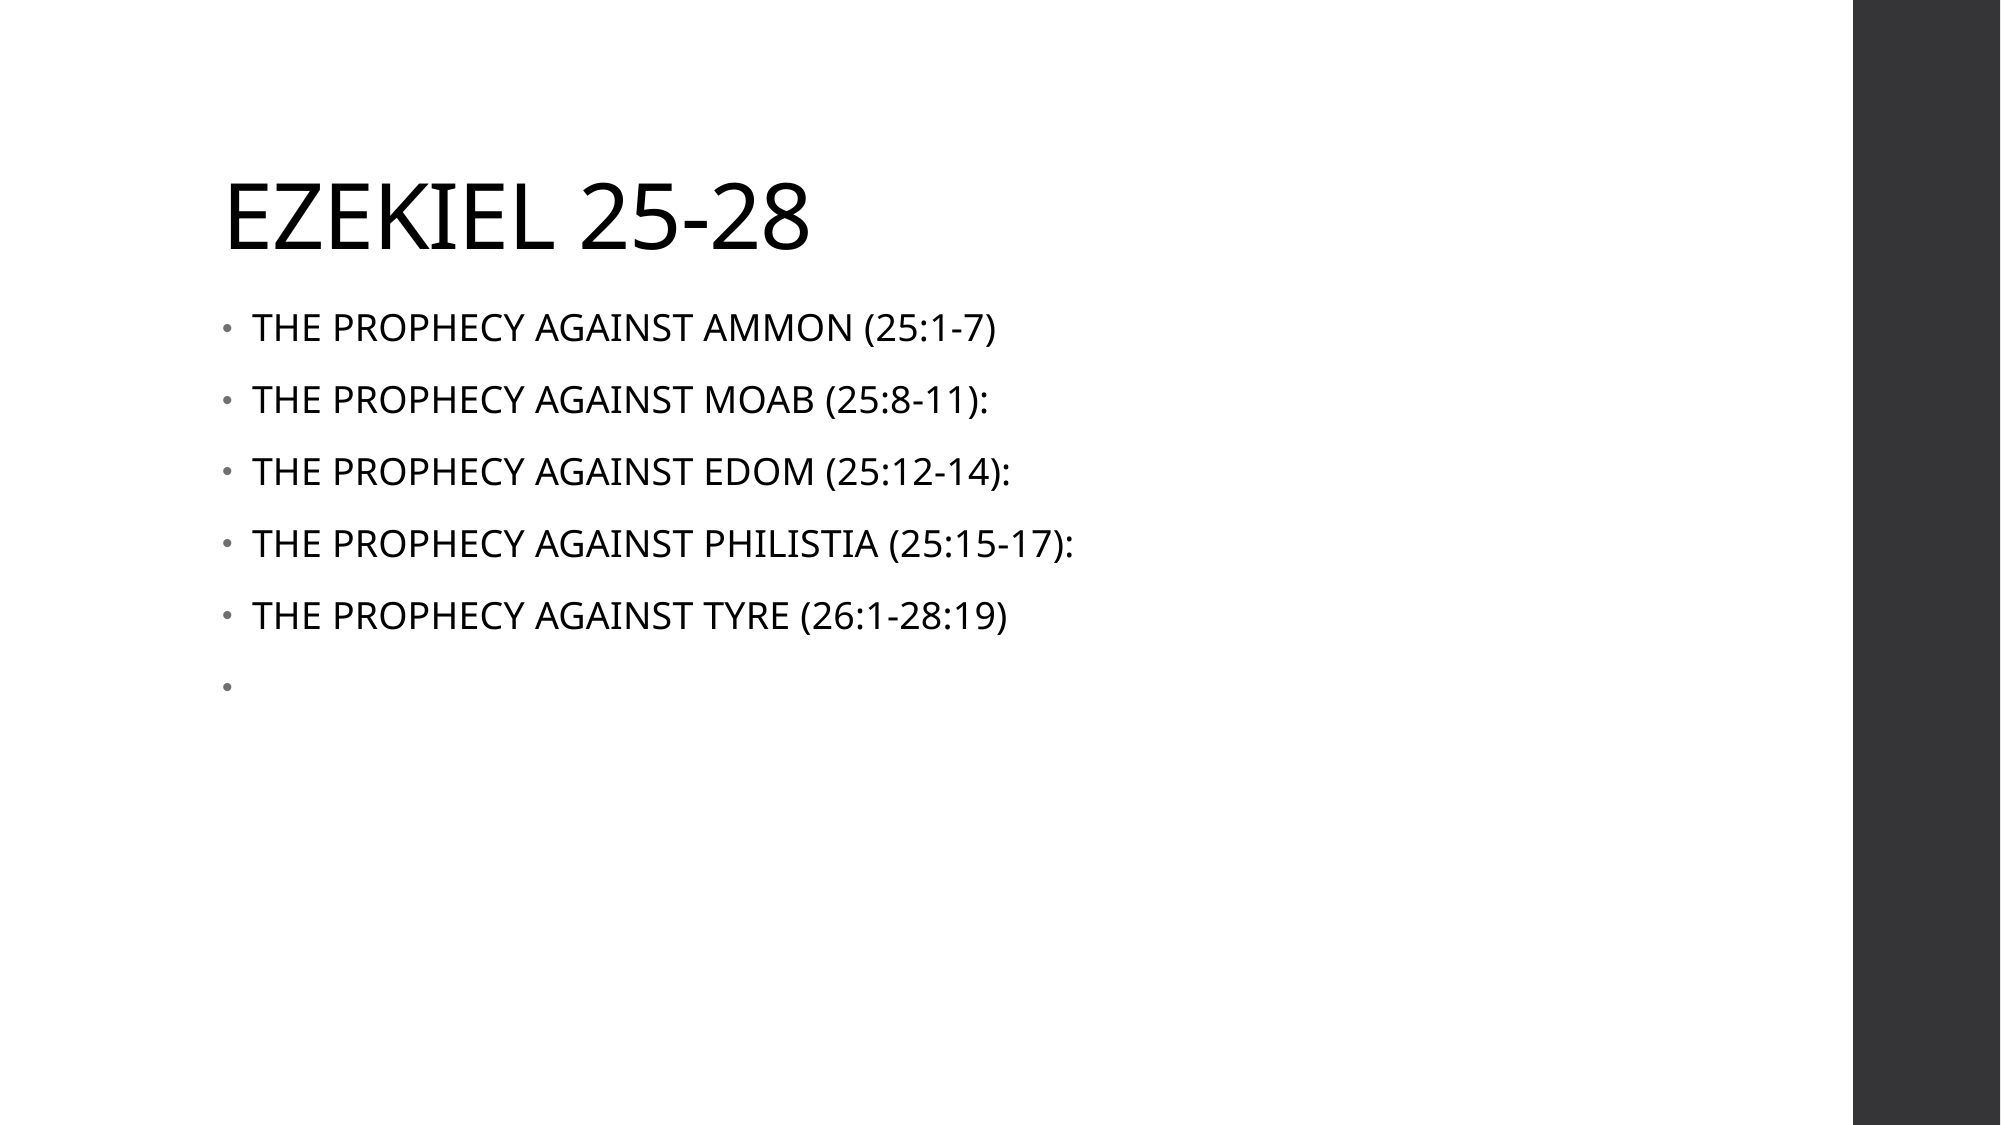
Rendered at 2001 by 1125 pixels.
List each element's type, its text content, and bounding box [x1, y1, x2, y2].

title EZEKIEL 25-28 [206, 60, 1797, 278]
list THE PROPHECY AGAINST AMMON (25:1-7) THE PROPHECY AGAINST MOAB (25:8-11): THE PROPHECY AGAINST EDOM (25:12-14): THE PROPHECY AGAINST PHILISTIA (25:15-17): THE PROPHECY AGAINST TYRE (26:1-28:19) [206, 299, 1617, 1014]
